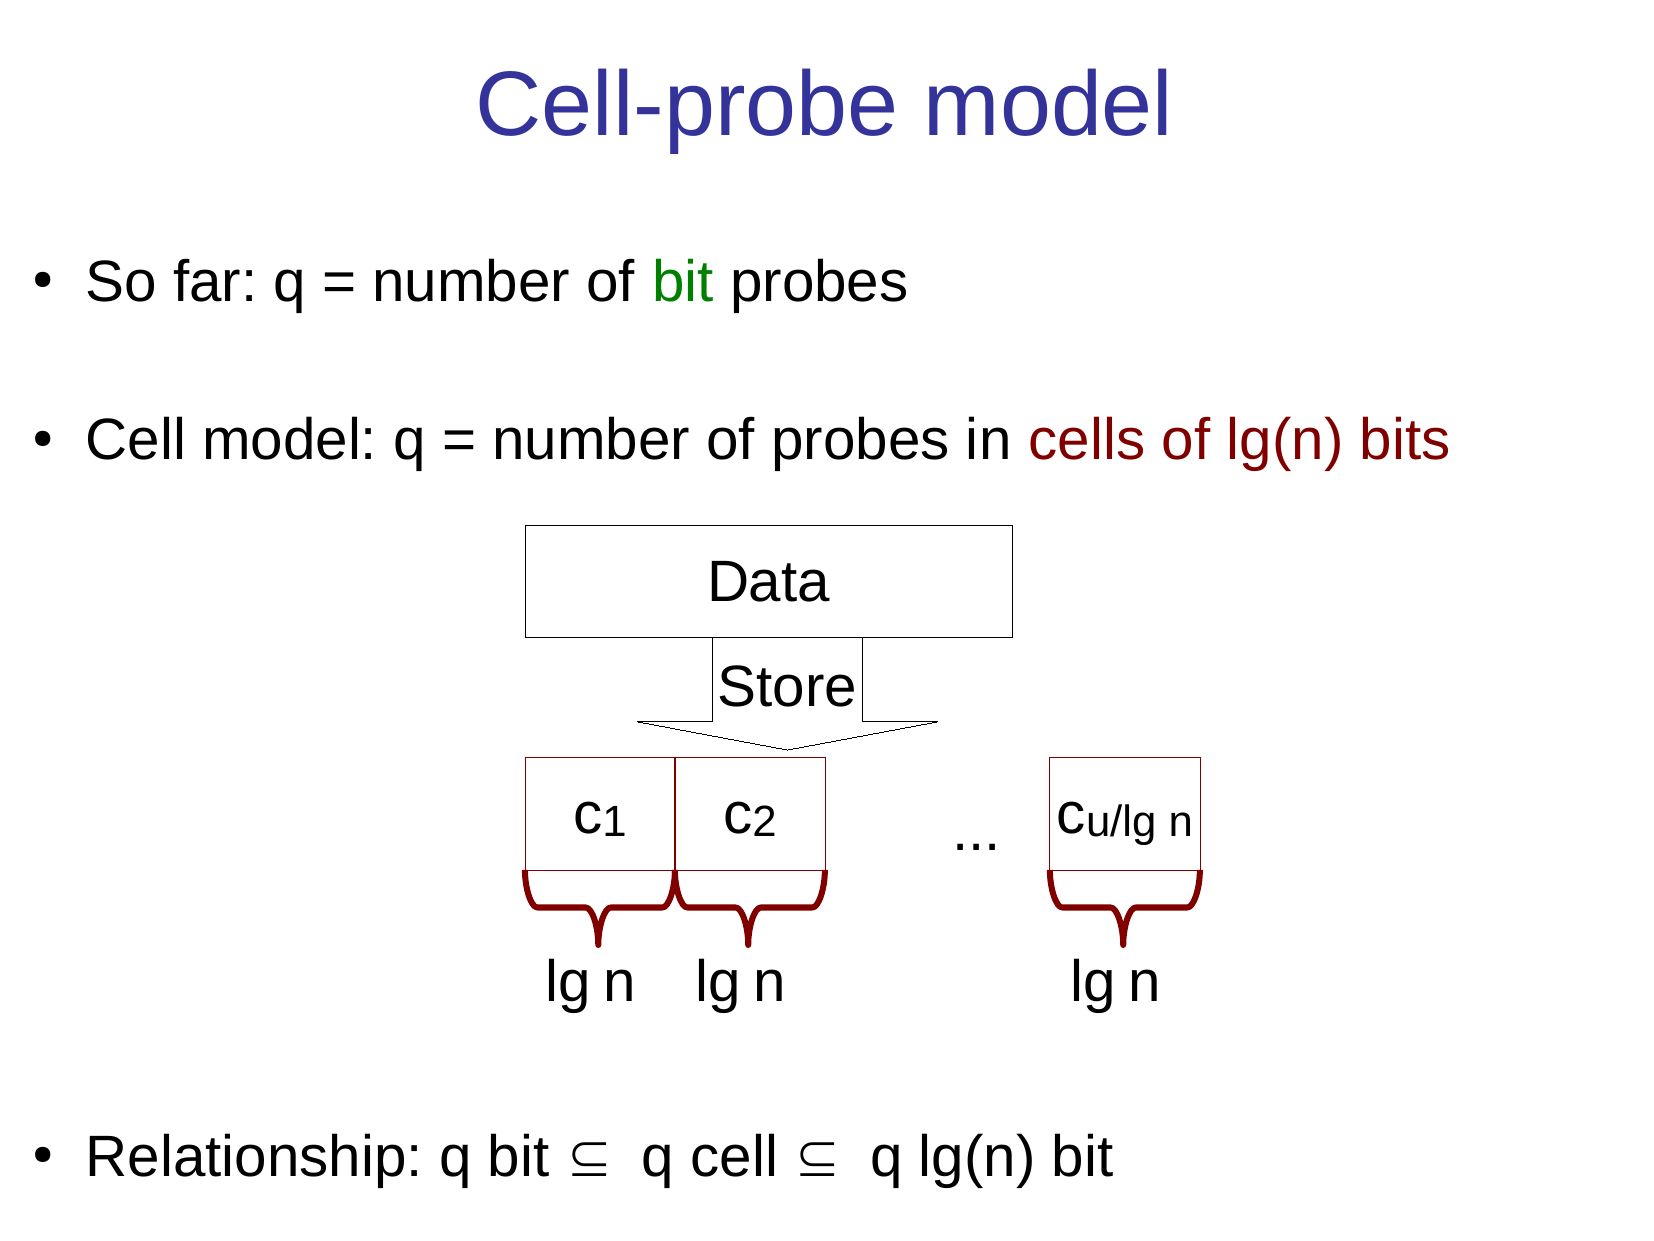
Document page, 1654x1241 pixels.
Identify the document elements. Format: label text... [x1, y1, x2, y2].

text_box ... [937, 790, 1049, 871]
text_box lg n [510, 941, 651, 1033]
list So far: q = number of bit probes Cell model: q = number of probes in cells of lg(n) bits Relationship: q bit  q cell  q lg(n) bit [0, 161, 1654, 1214]
text_box c2 [674, 757, 826, 871]
text_box lg n [660, 941, 801, 1033]
text_box c1 [525, 757, 674, 871]
text_box cu/lg n [1049, 757, 1201, 871]
text_box lg n [1035, 941, 1176, 1033]
text_box Data [525, 525, 1013, 638]
title Cell-probe model [37, 0, 1613, 207]
text_box Store [637, 637, 938, 751]
